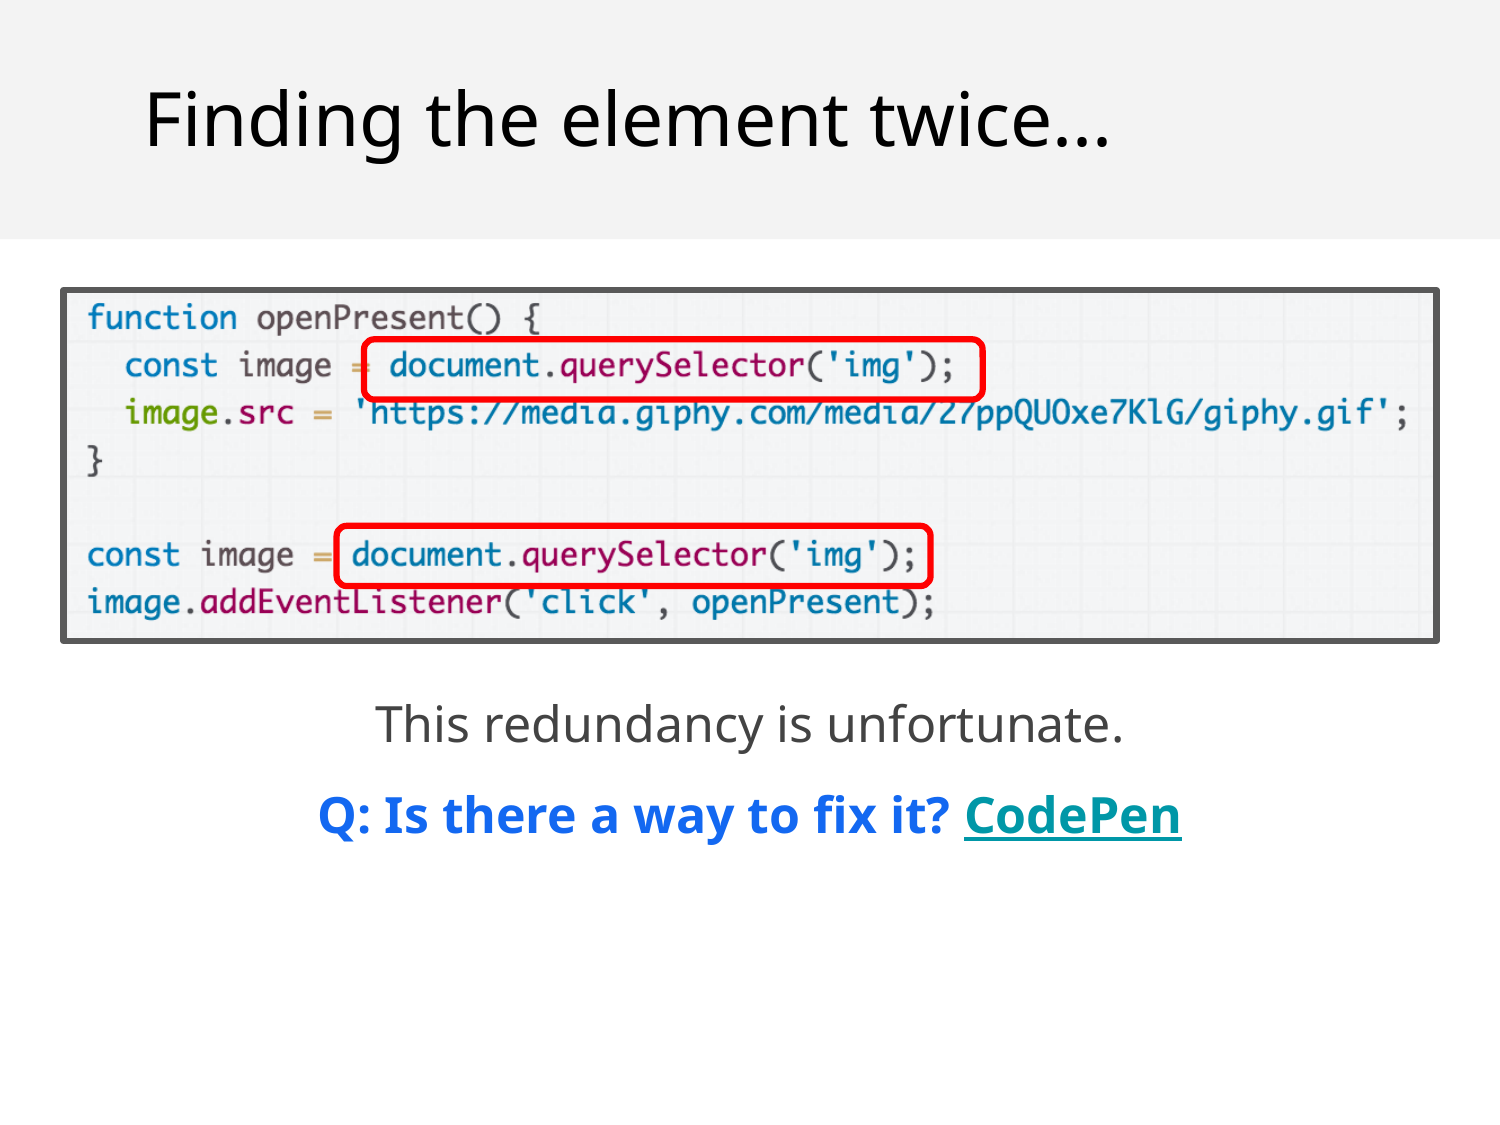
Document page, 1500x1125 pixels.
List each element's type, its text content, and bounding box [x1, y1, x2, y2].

list This redundancy is unfortunate. Q: Is there a way to fix it? CodePen [128, 668, 1372, 904]
title Finding the element twice... [128, 56, 1372, 183]
picture [66, 293, 1434, 638]
